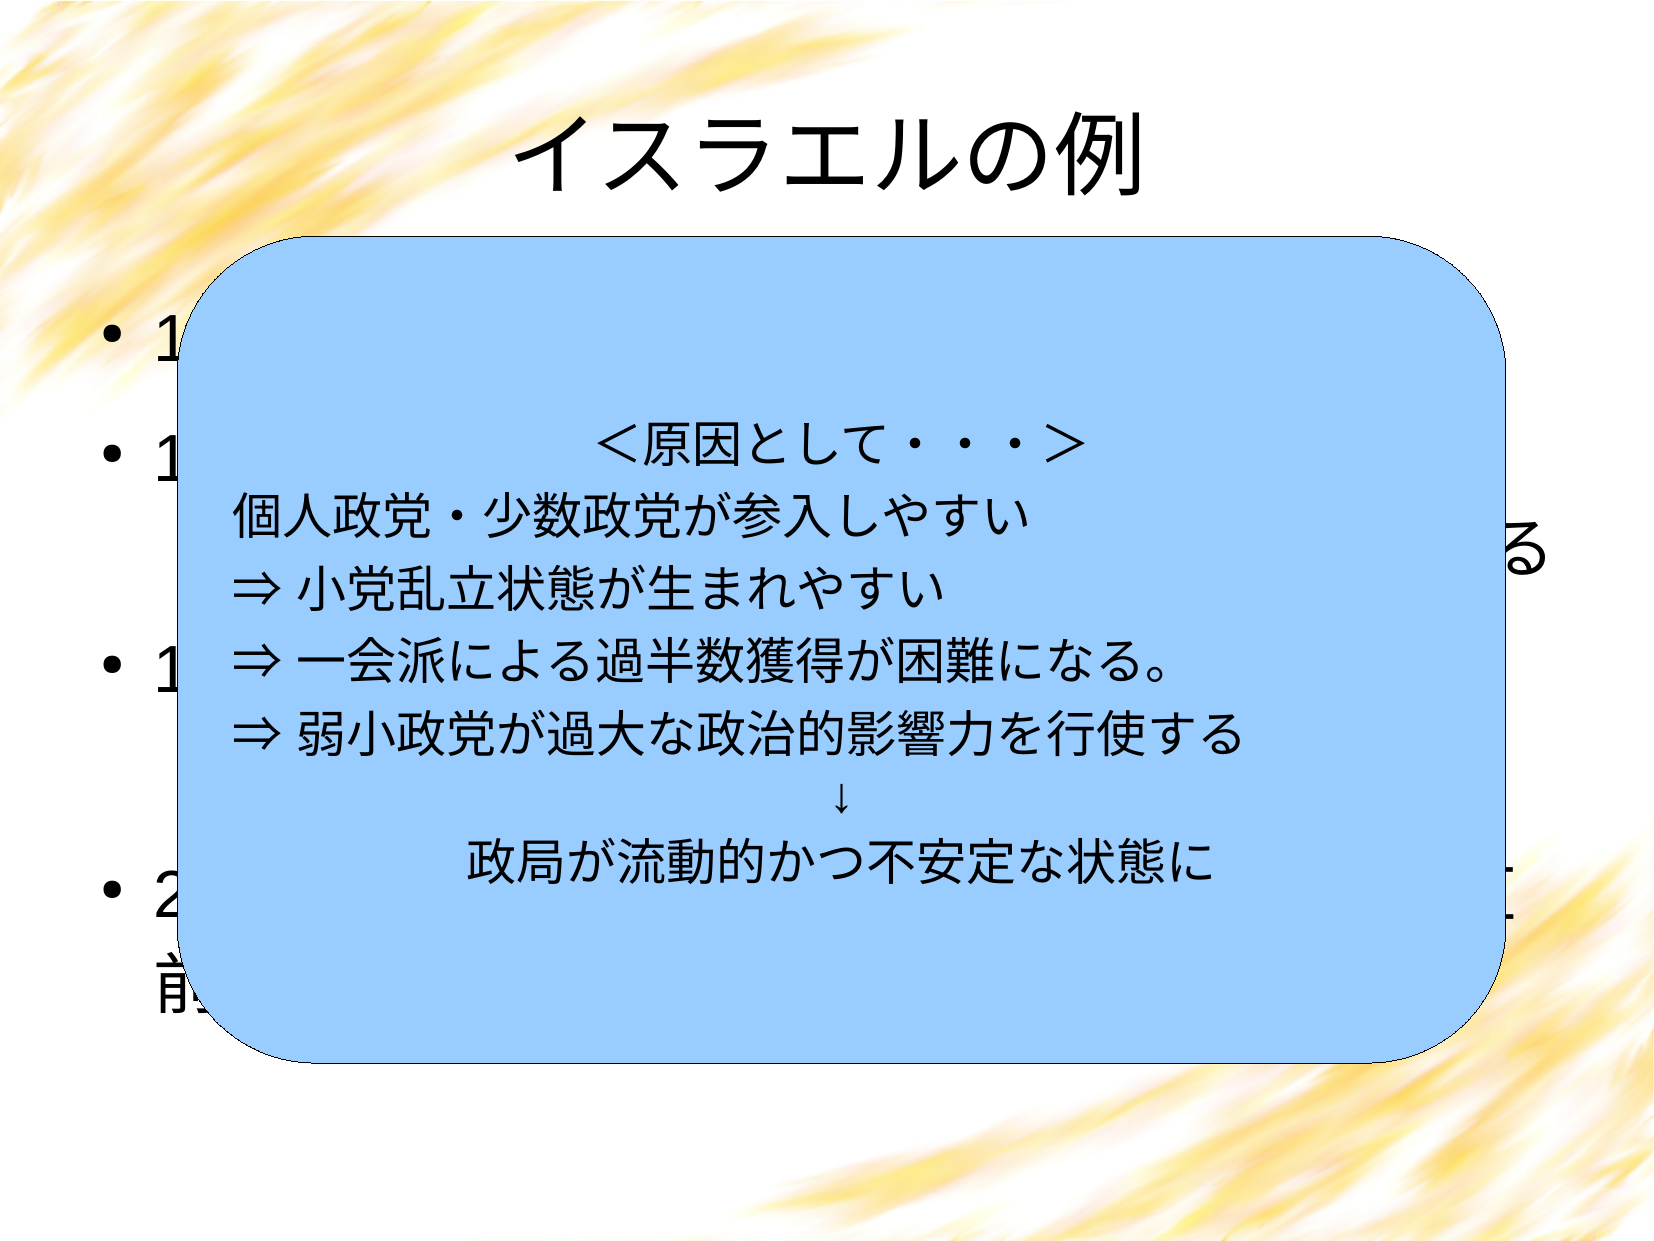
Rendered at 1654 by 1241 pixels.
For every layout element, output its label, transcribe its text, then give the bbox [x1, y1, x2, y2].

picture [0, 0, 1654, 1241]
list 1992年 首相公選法が成立 1996年 初めて首相選挙を行う →ベンヤミン・ネタニヤフが選ばれる 1999年、2001年 首相公選を行う ↓ 2001年 公選で成立したシャロン政権発足直前に廃止 [82, 290, 1571, 1094]
title イスラエルの例 [82, 56, 1571, 250]
text_box ＜原因として・・・＞ 個人政党・少数政党が参入しやすい ⇒小党乱立状態が生まれやすい ⇒一会派による過半数獲得が困難になる。 ⇒弱小政党が過大な政治的影響力を行使する ↓ 政局が流動的かつ不安定な状態に [177, 236, 1506, 1064]
